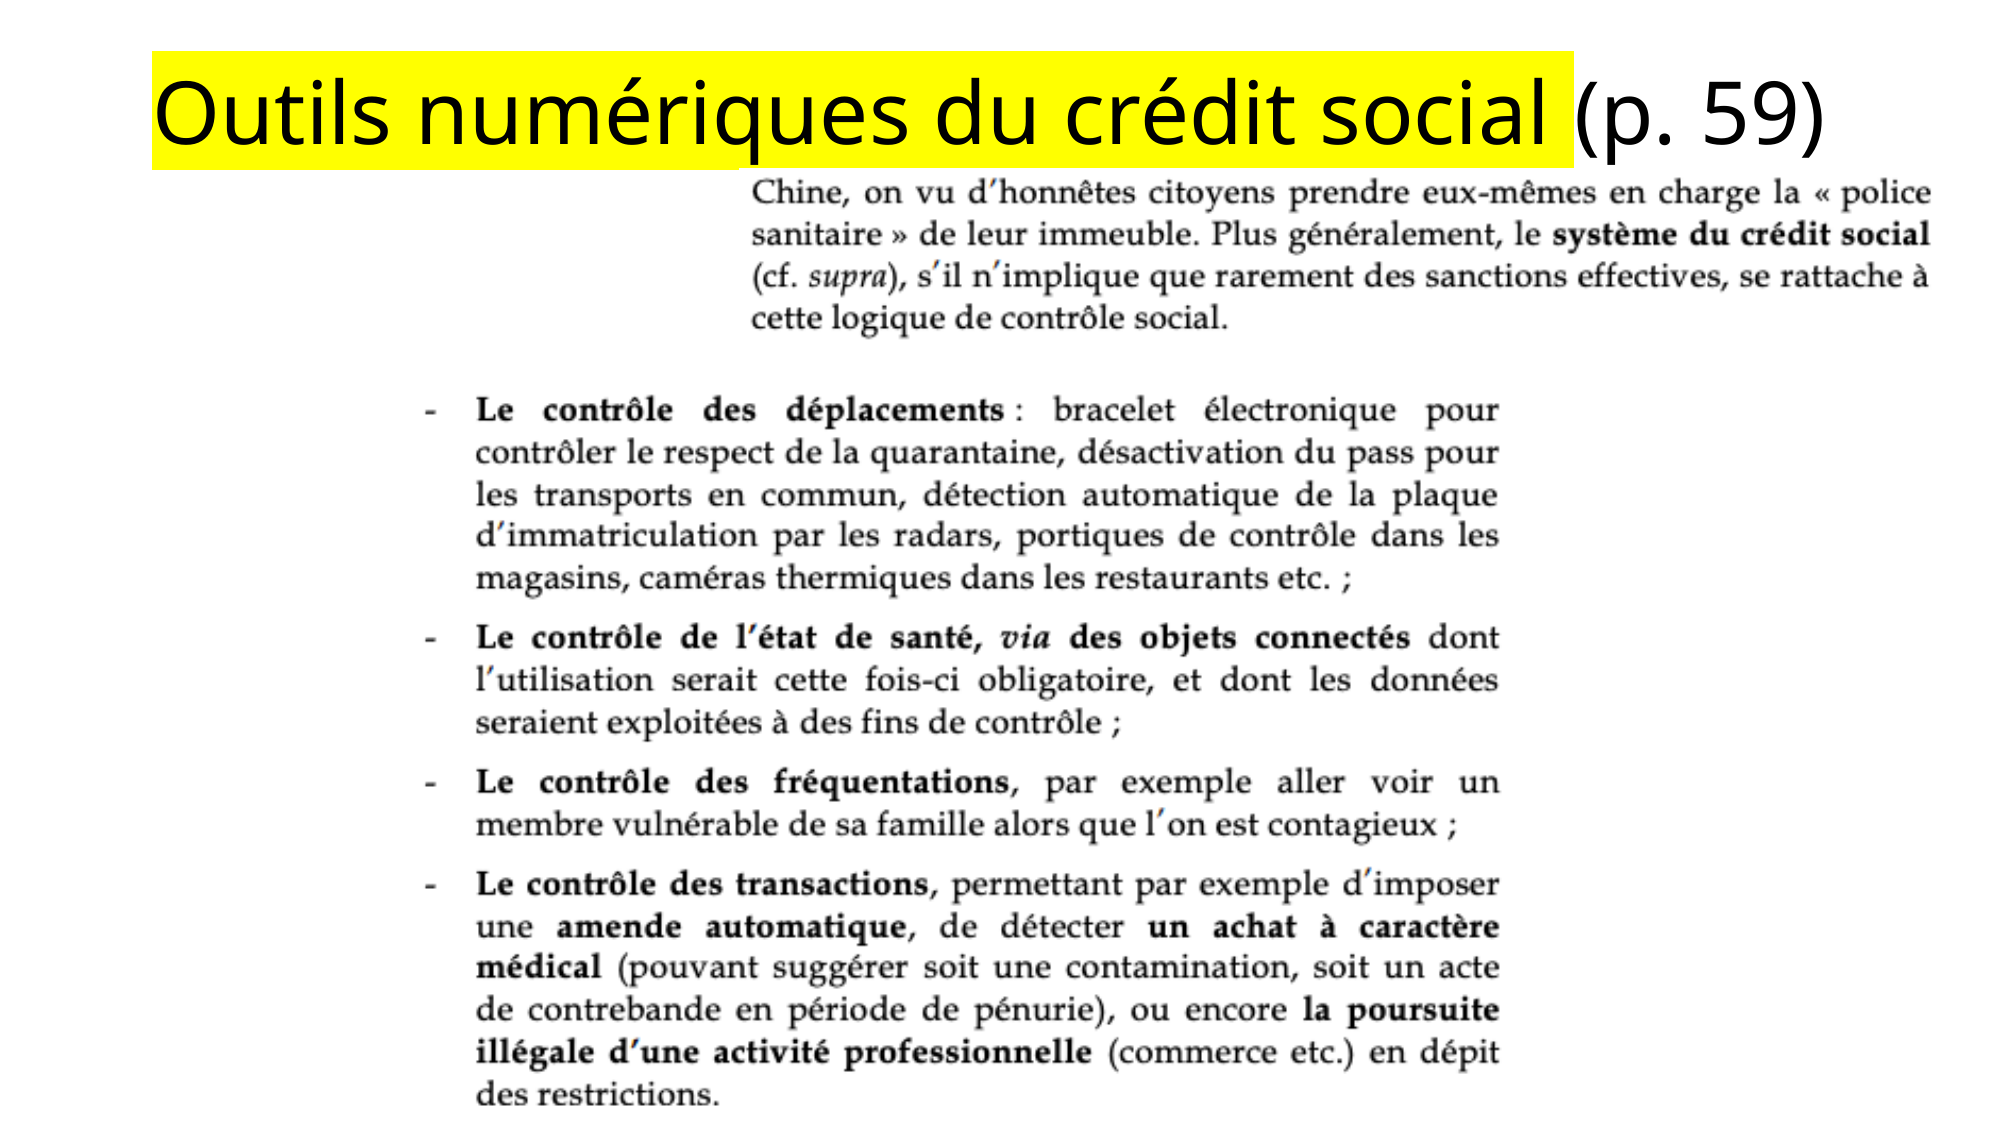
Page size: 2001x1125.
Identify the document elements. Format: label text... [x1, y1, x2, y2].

picture [739, 168, 1954, 350]
picture [409, 386, 1523, 1125]
title Outils numériques du crédit social (p. 59) [137, 59, 1863, 278]
